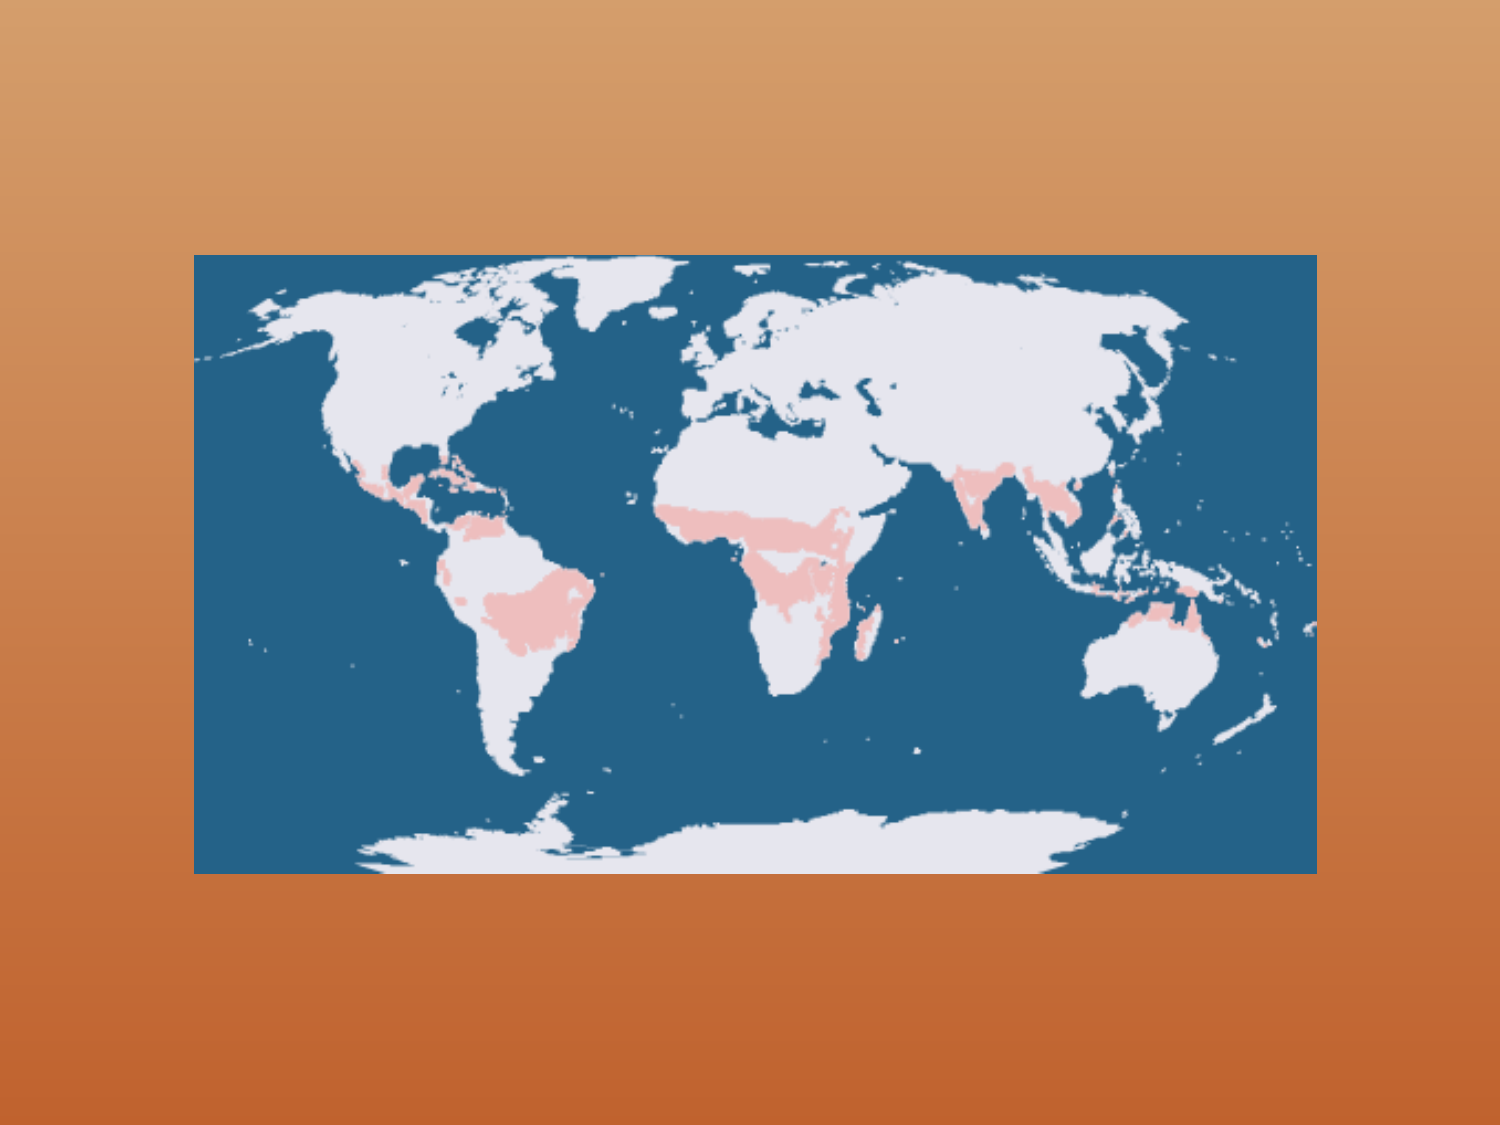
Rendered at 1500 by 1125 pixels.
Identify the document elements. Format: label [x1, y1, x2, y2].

picture [194, 255, 1317, 874]
